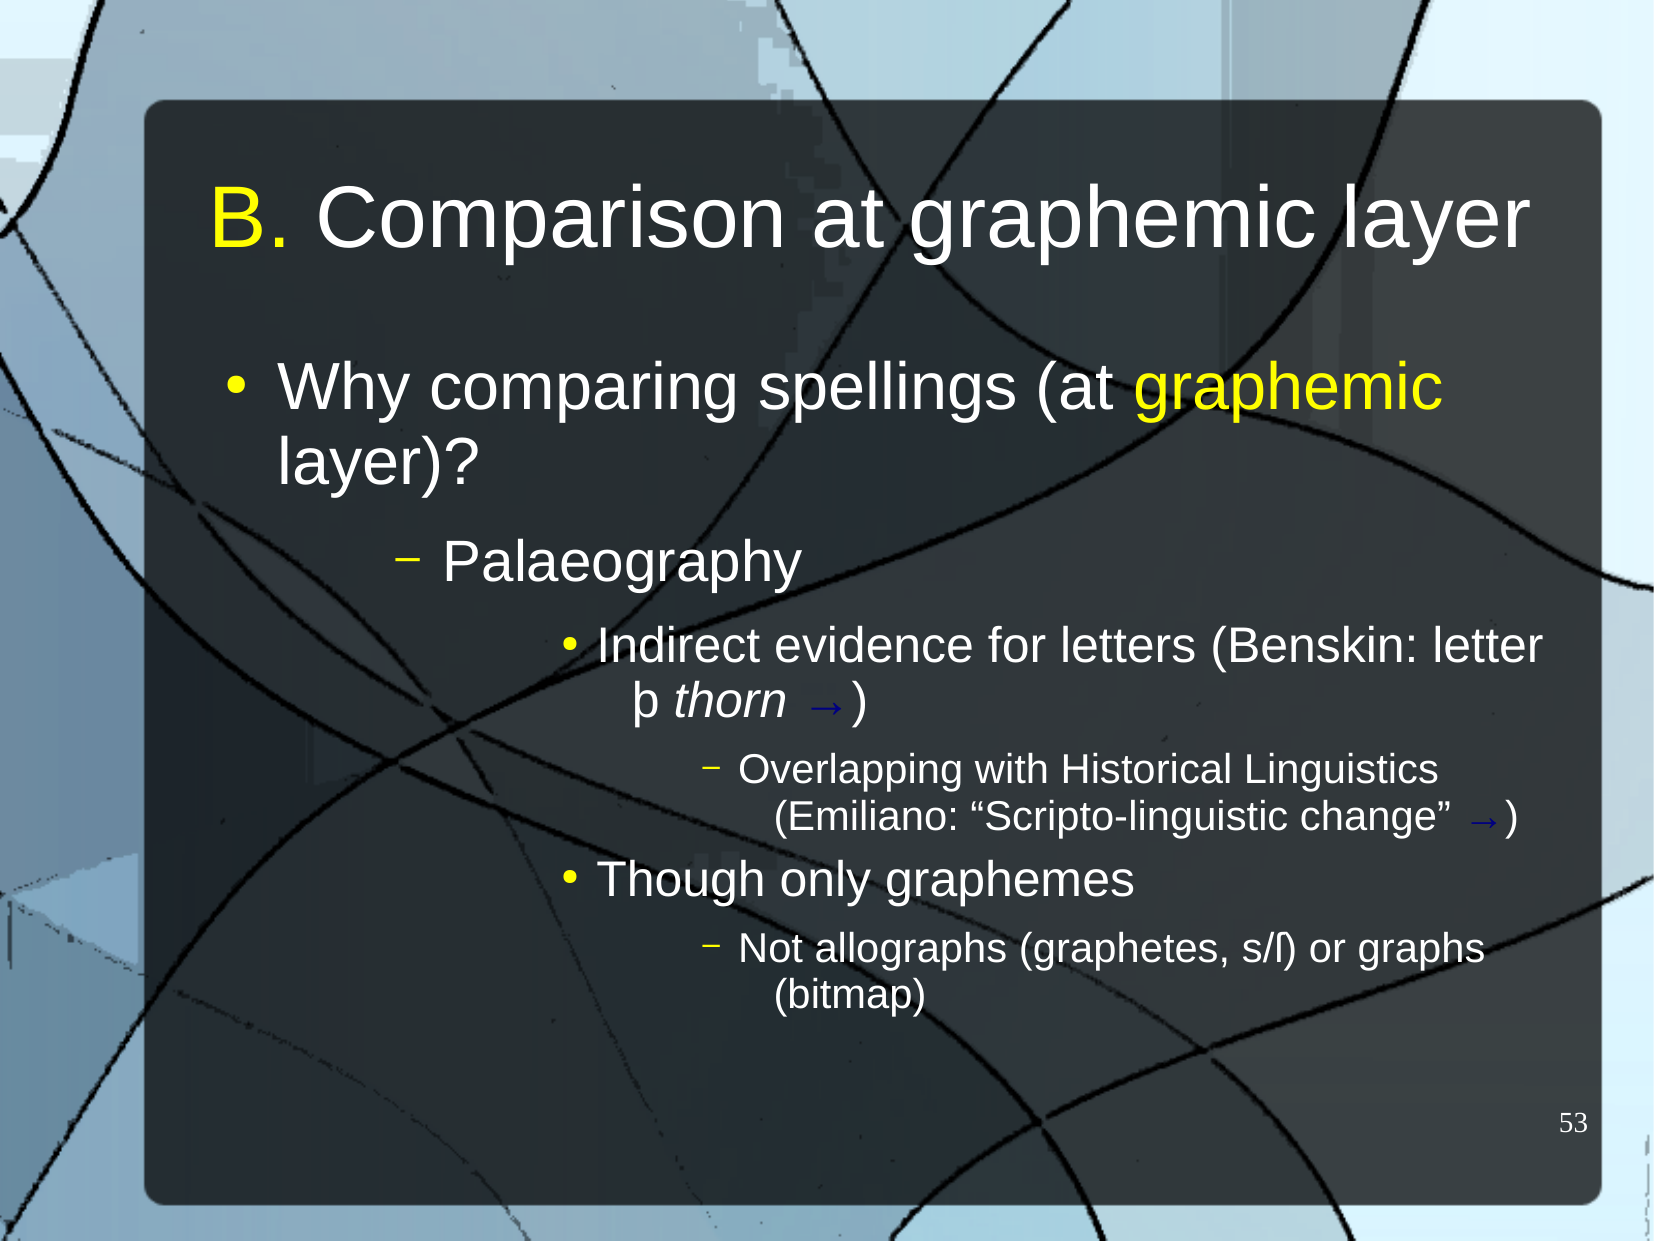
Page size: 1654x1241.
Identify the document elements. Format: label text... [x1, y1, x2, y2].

title B. Comparison at graphemic layer [159, 108, 1583, 325]
list Why comparing spellings (at graphemic layer)? Palaeography Indirect evidence for letters (Benskin: letter þ thorn →) Overlapping with Historical Linguistics (Emiliano: “Scripto-linguistic change” →) Though only graphemes Not allographs (graphetes, s/ſ) or graphs (bitmap) [206, 349, 1571, 1069]
picture [0, 0, 1654, 1241]
